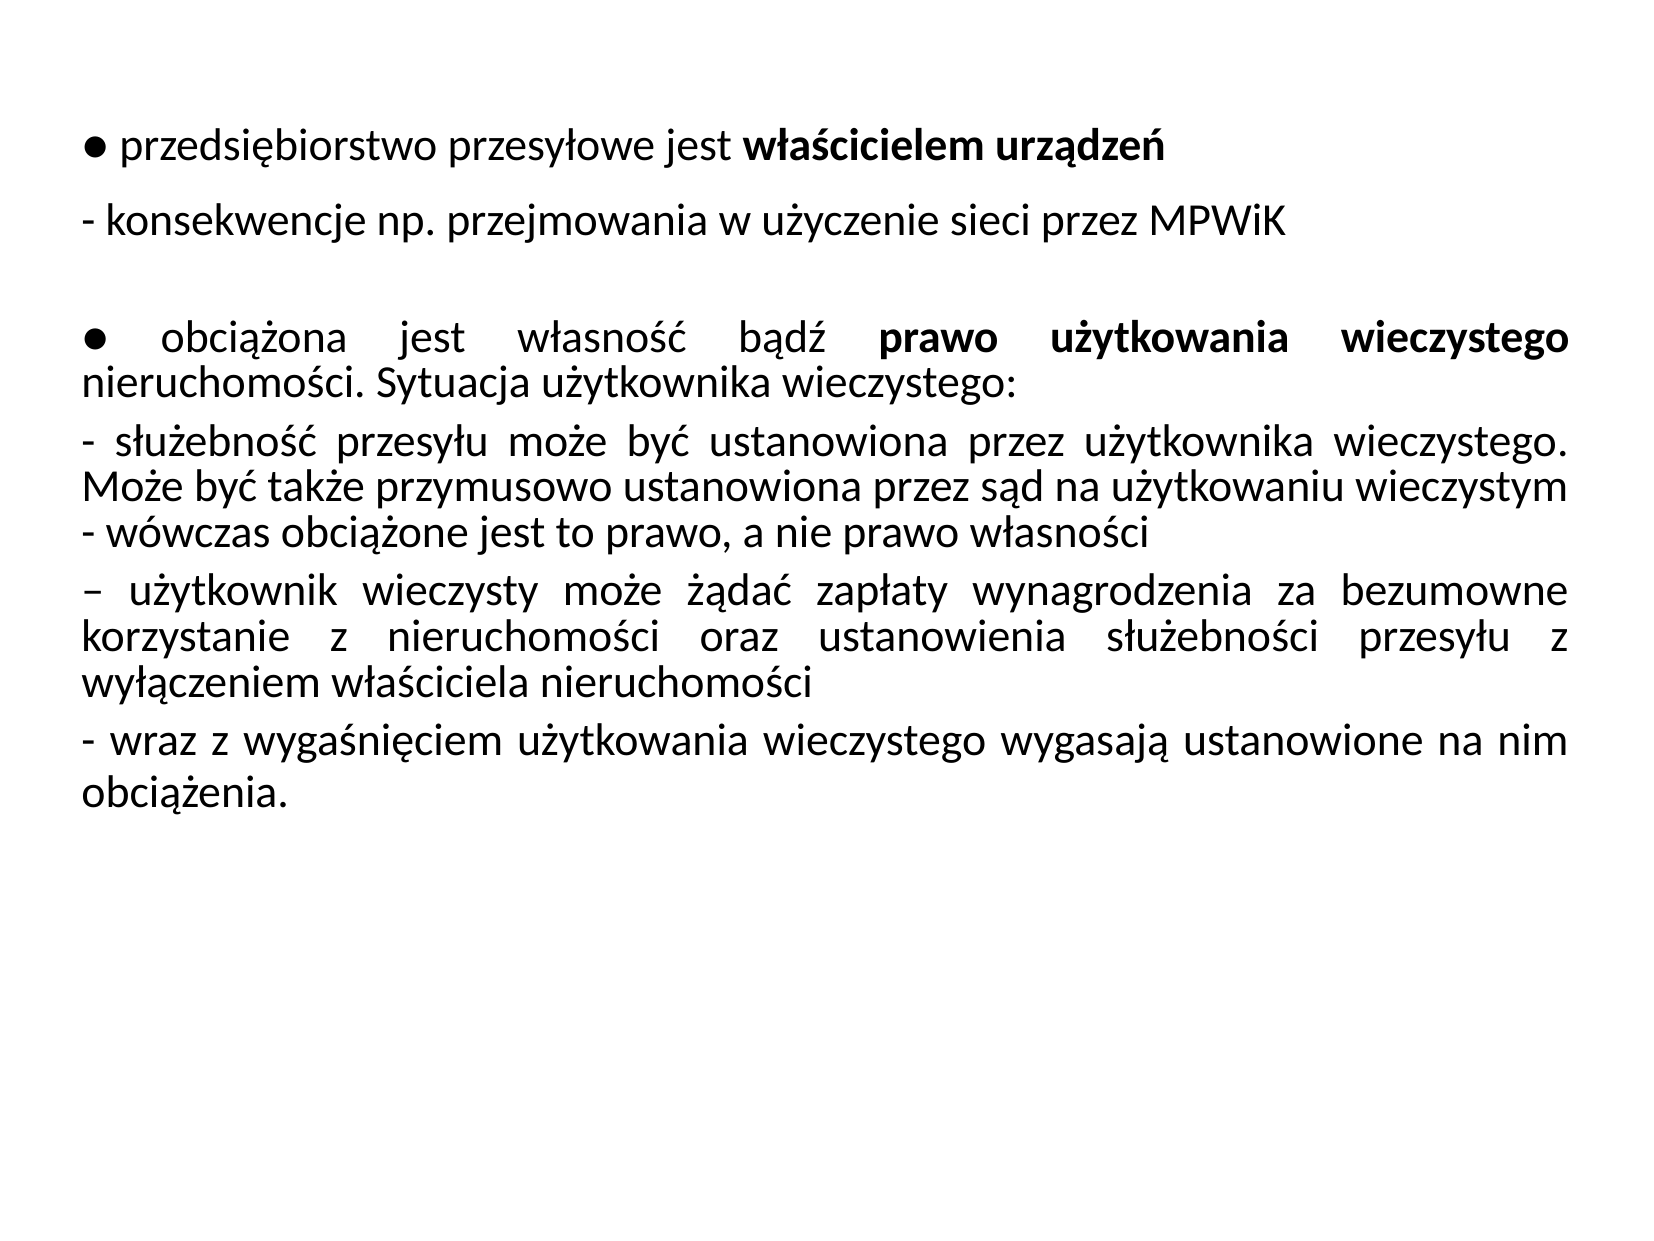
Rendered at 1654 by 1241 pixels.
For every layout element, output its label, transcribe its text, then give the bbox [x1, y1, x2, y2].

list ● przedsiębiorstwo przesyłowe jest właścicielem urządzeń - konsekwencje np. przejmowania w użyczenie sieci przez MPWiK ● obciążona jest własność bądź prawo użytkowania wieczystego nieruchomości. Sytuacja użytkownika wieczystego: - służebność przesyłu może być ustanowiona przez użytkownika wieczystego. Może być także przymusowo ustanowiona przez sąd na użytkowaniu wieczystym - wówczas obciążone jest to prawo, a nie prawo własności – użytkownik wieczysty może żądać zapłaty wynagrodzenia za bezumowne korzystanie z nieruchomości oraz ustanowienia służebności przesyłu z wyłączeniem właściciela nieruchomości - wraz z wygaśnięciem użytkowania wieczystego wygasają ustanowione na nim obciążenia. [81, 45, 1570, 1096]
